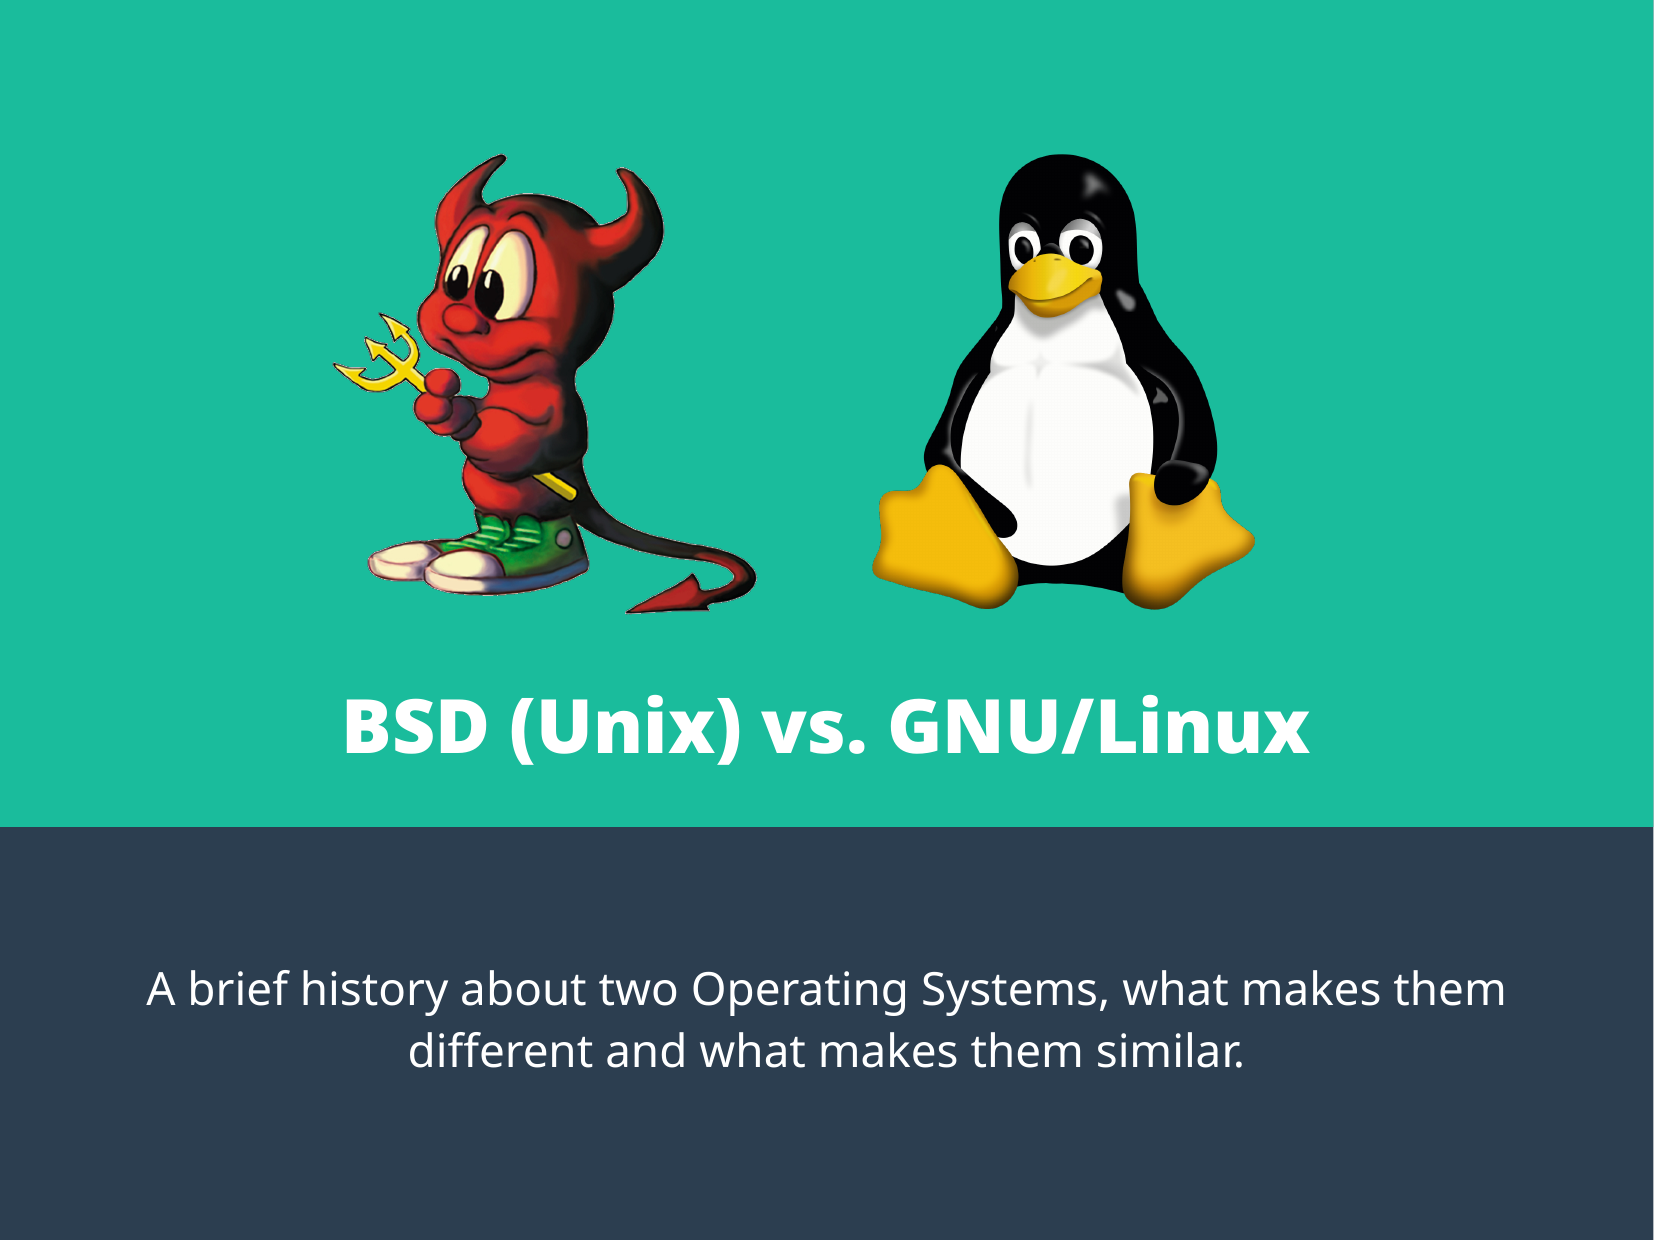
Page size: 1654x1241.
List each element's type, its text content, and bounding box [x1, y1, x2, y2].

title BSD (Unix) vs. GNU/Linux [59, 620, 1595, 778]
picture [846, 124, 1276, 630]
subtitle A brief history about two Operating Systems, what makes them different and what makes them similar. [59, 856, 1595, 1182]
picture [315, 149, 765, 625]
